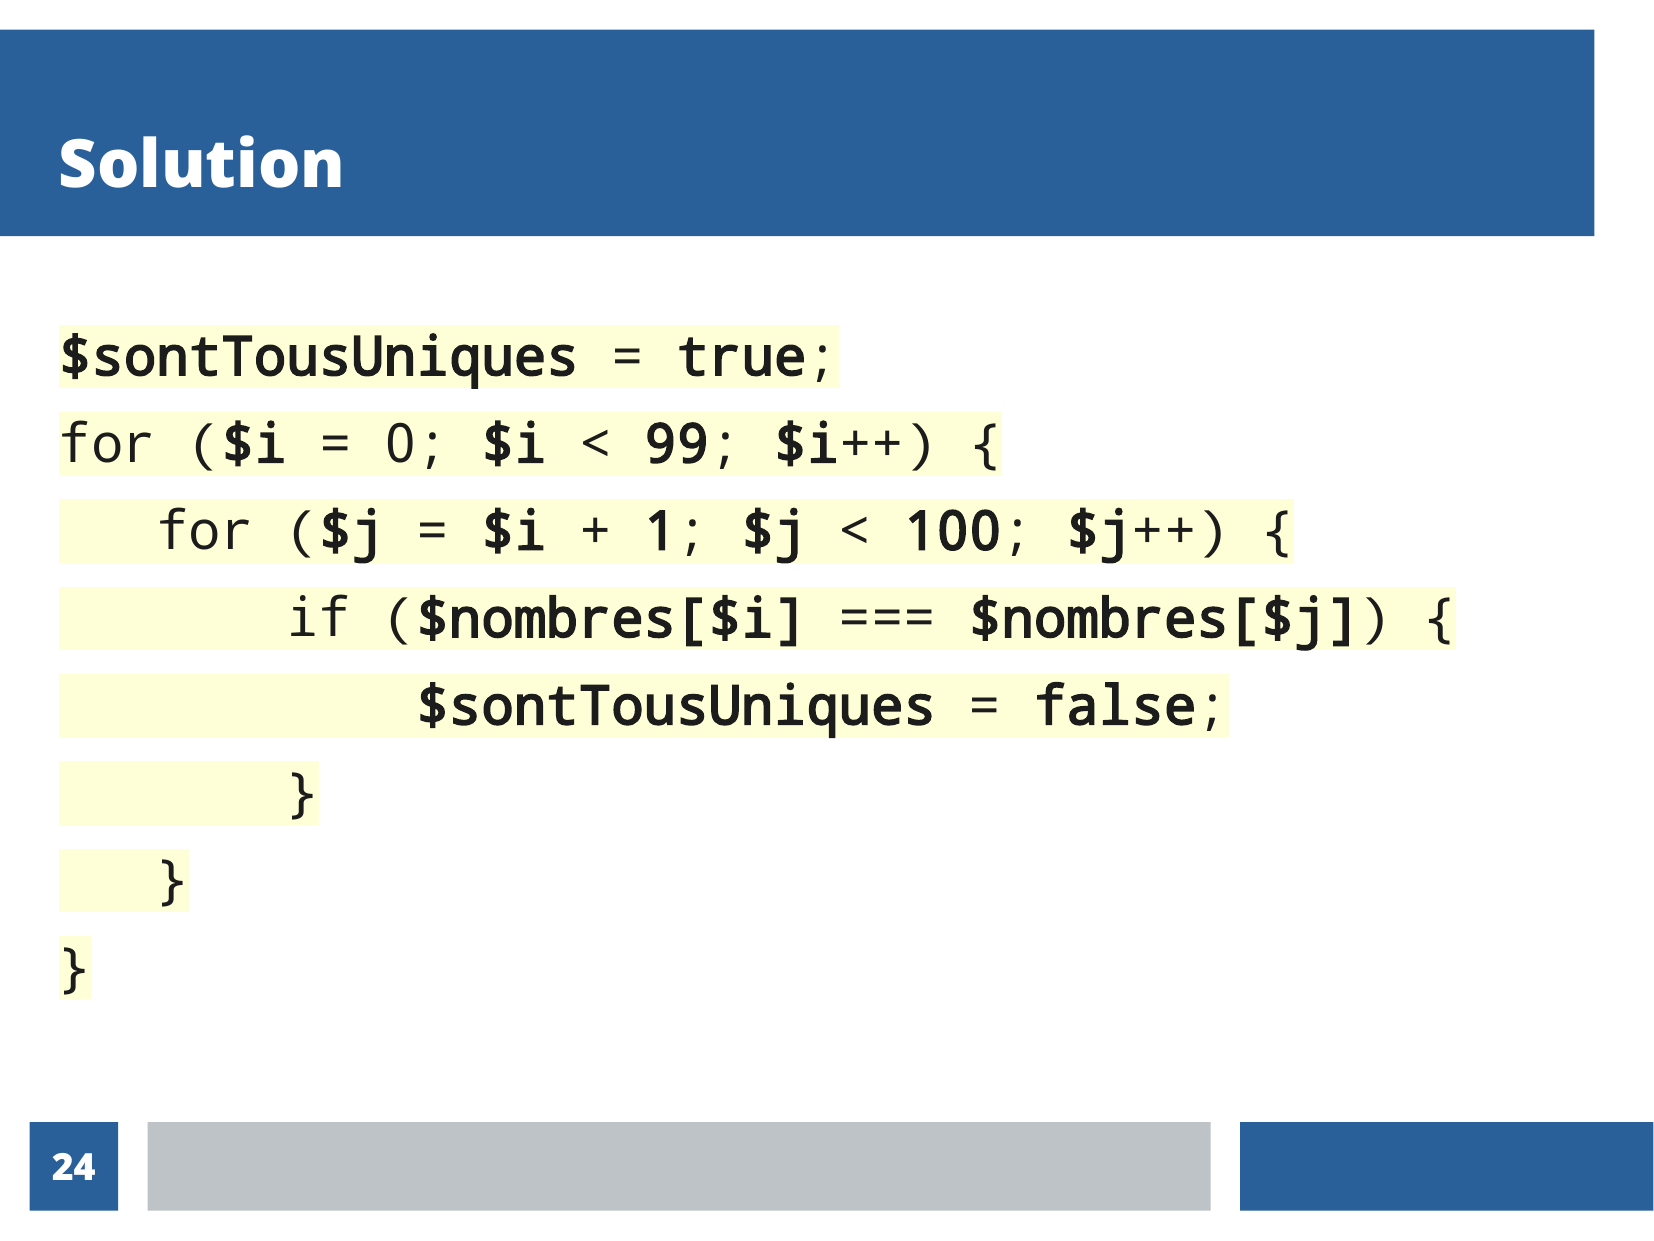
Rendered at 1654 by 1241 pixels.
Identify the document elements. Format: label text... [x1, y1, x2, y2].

title Solution [59, 59, 1595, 207]
list $sontTousUniques = true; for ($i = 0; $i < 99; $i++) { for ($j = $i + 1; $j < 100; $j++) { if ($nombres[$i] === $nombres[$j]) { $sontTousUniques = false; } } } [59, 324, 1565, 1093]
